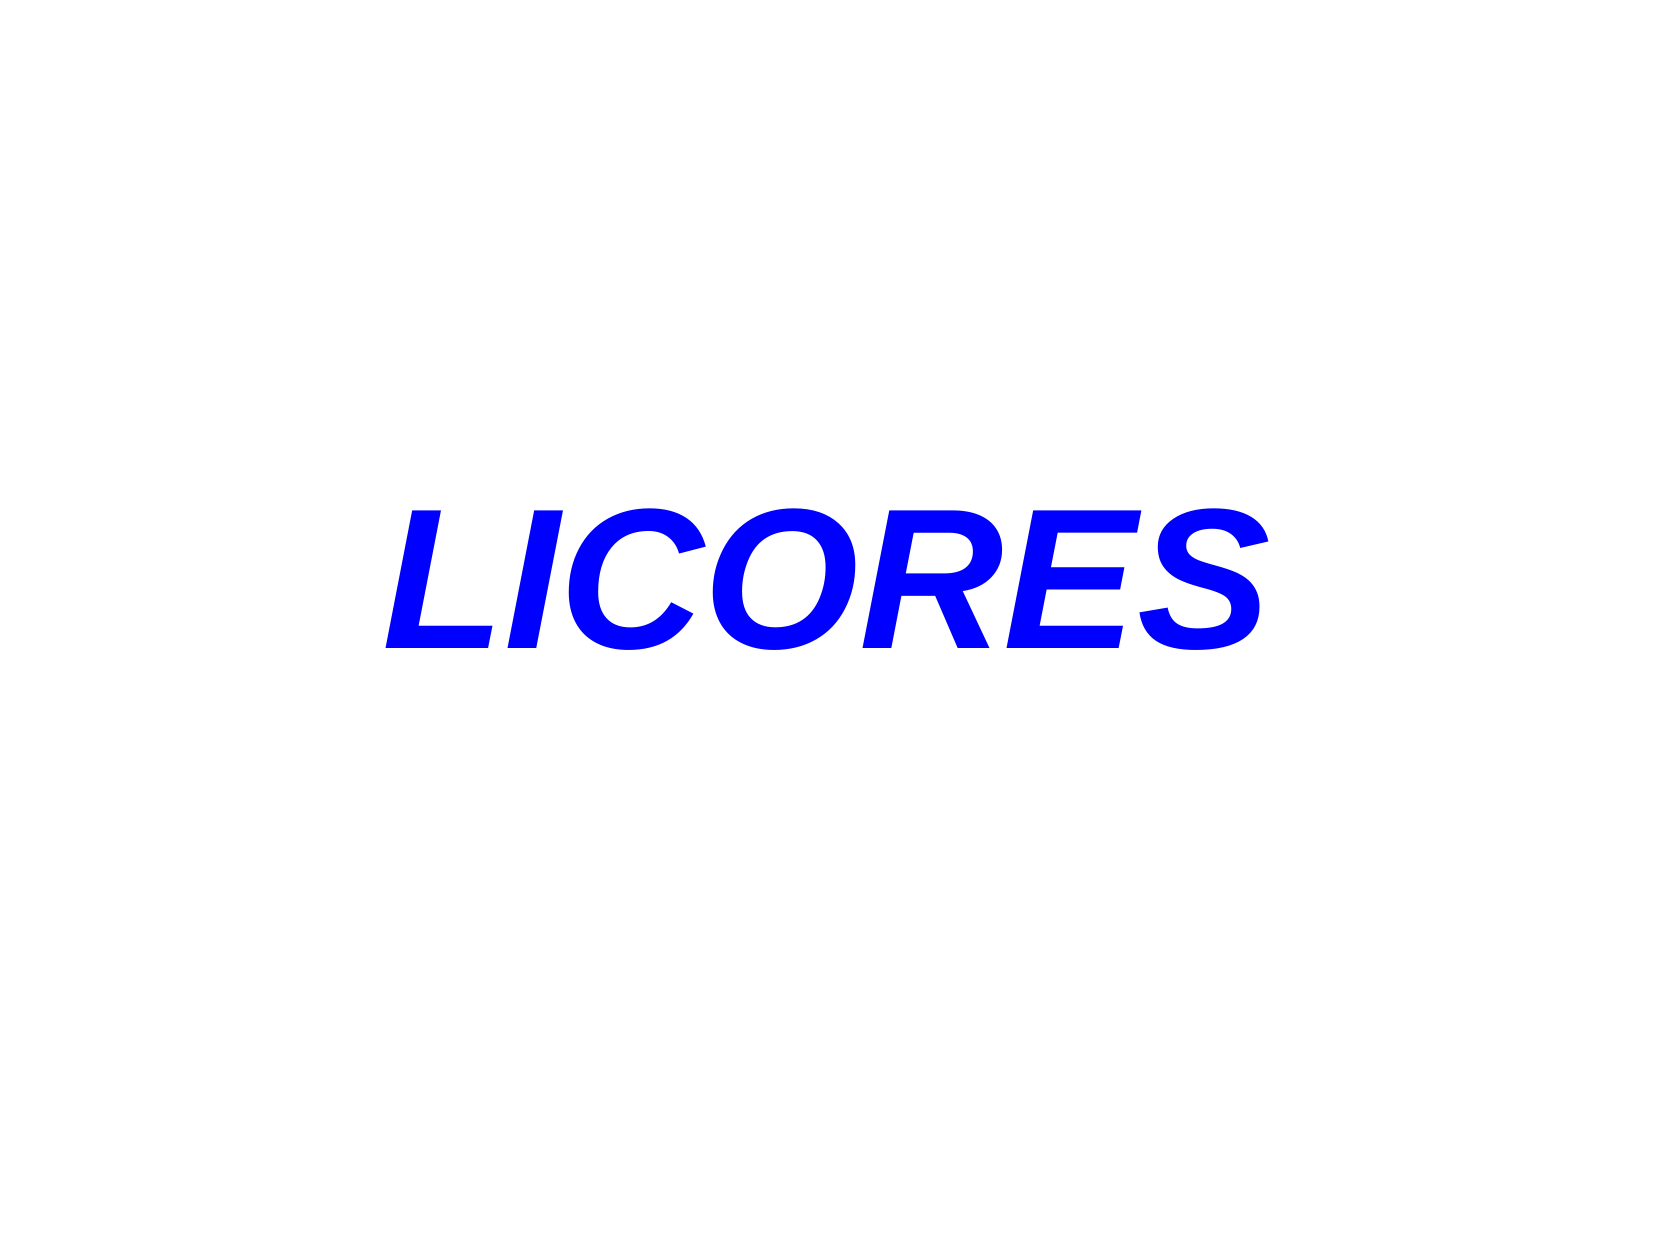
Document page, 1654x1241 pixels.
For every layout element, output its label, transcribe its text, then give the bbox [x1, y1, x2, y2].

subtitle LICORES [82, 56, 1571, 1102]
